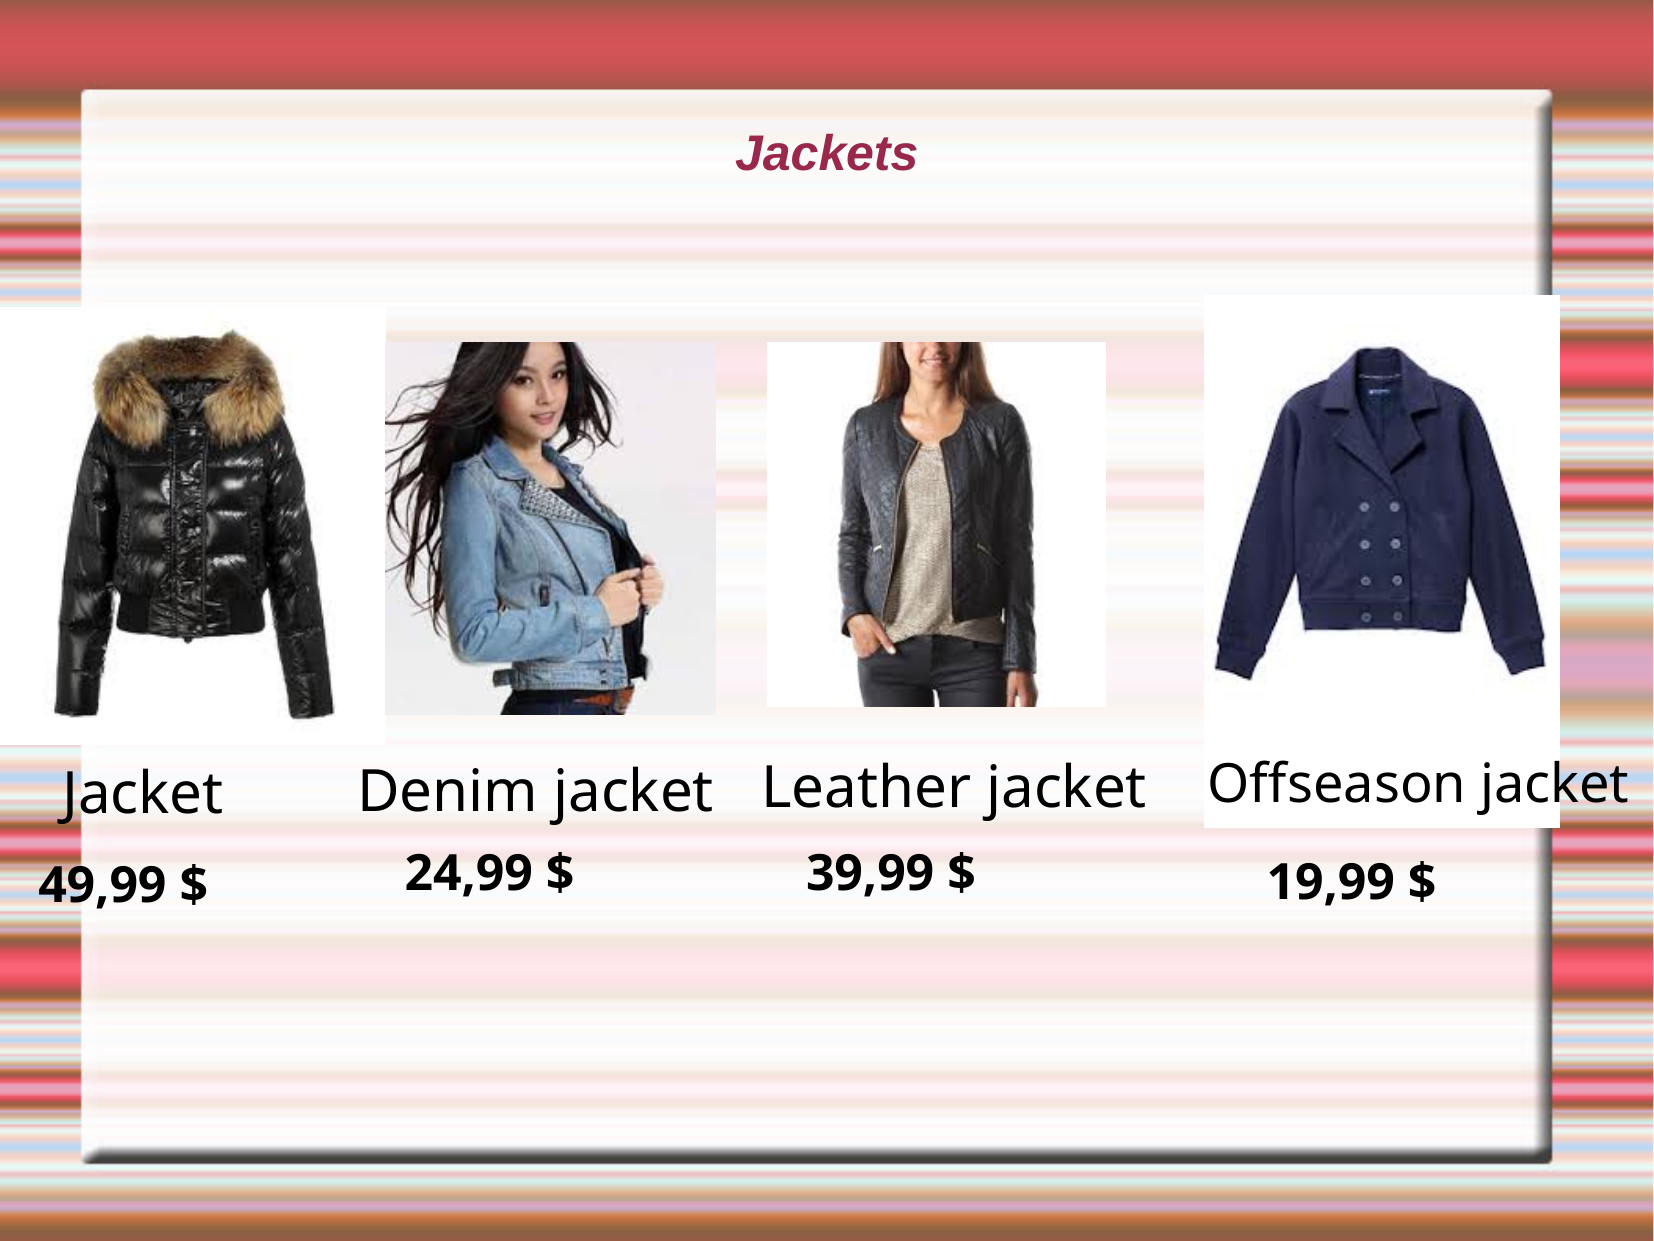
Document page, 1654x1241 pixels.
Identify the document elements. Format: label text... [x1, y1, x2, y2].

text_box 24,99 $ [389, 830, 721, 945]
title Jackets [82, 49, 1571, 257]
text_box Offseason jacket [1192, 736, 1654, 828]
text_box Jacket [47, 744, 343, 841]
picture [0, 0, 1654, 1241]
text_box 19,99 $ [1251, 838, 1654, 924]
text_box 49,99 $ [23, 841, 355, 928]
text_box Leather jacket [746, 738, 1184, 835]
text_box Denim jacket [342, 742, 733, 839]
text_box 39,99 $ [791, 830, 1123, 916]
